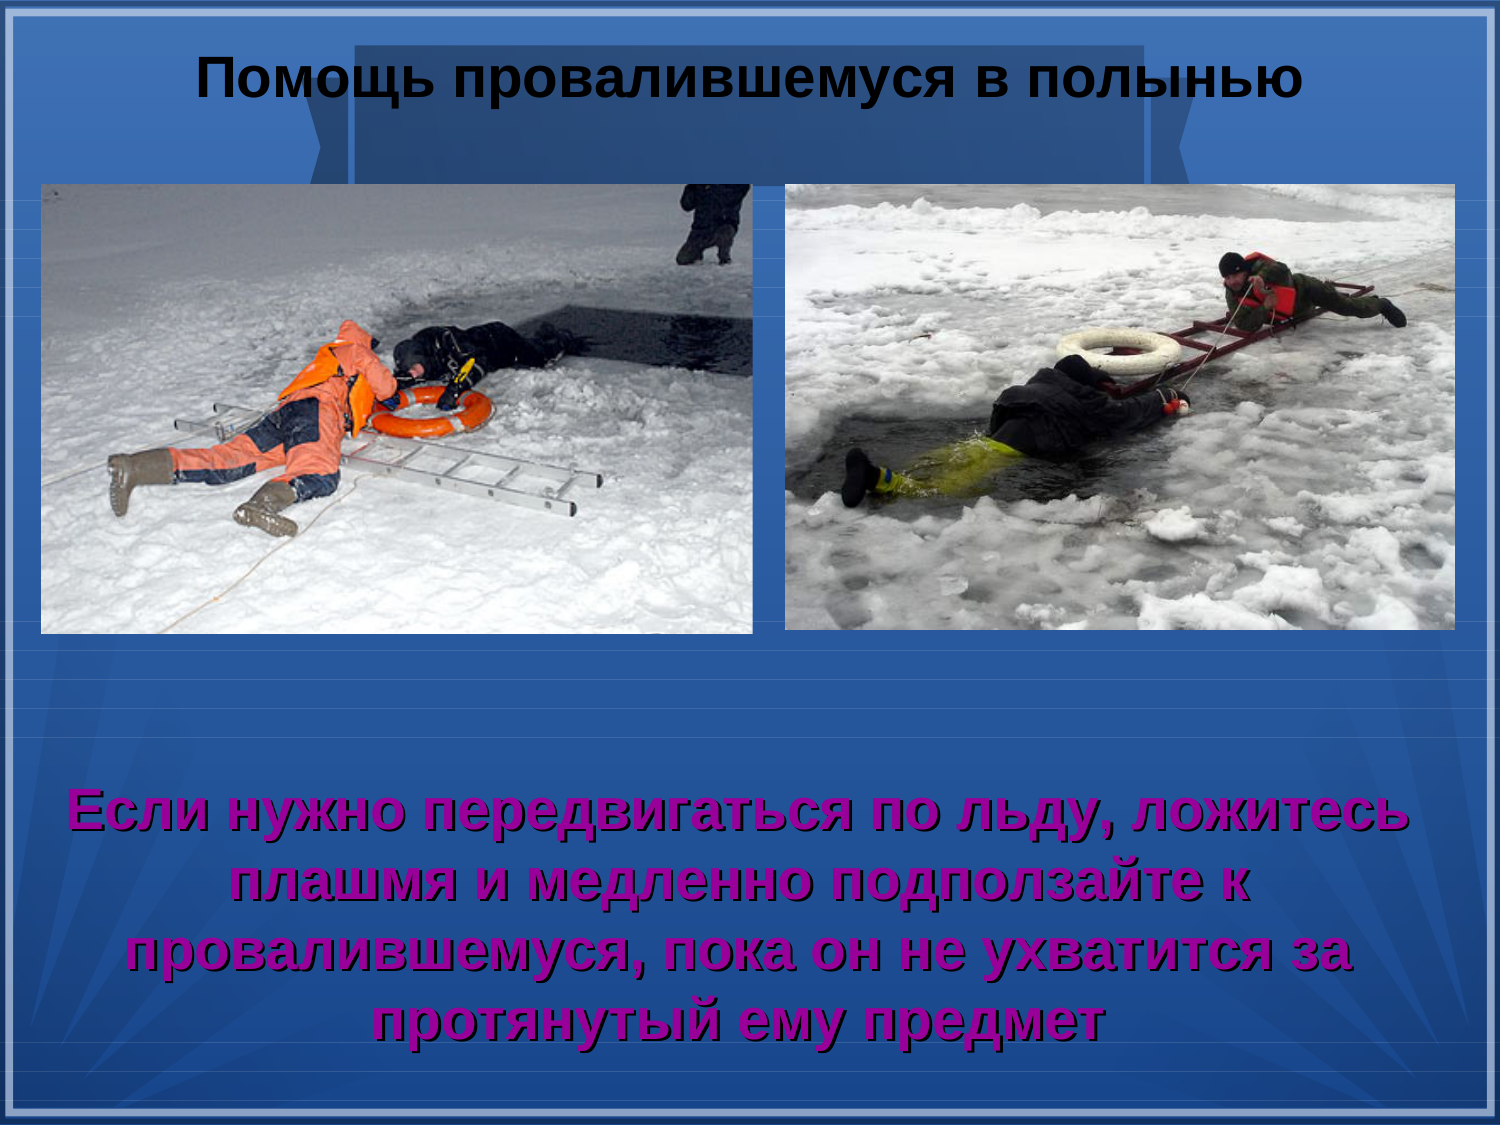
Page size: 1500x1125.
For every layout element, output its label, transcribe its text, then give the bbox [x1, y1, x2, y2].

picture [785, 184, 1455, 630]
text_box Если нужно передвигаться по льду, ложитесь плашмя и медленно подползайте к провалившемуся, пока он не ухватится за протянутый ему предмет [29, 763, 1448, 1059]
text_box Помощь провалившемуся в полынью [53, 31, 1447, 117]
picture [41, 184, 753, 634]
